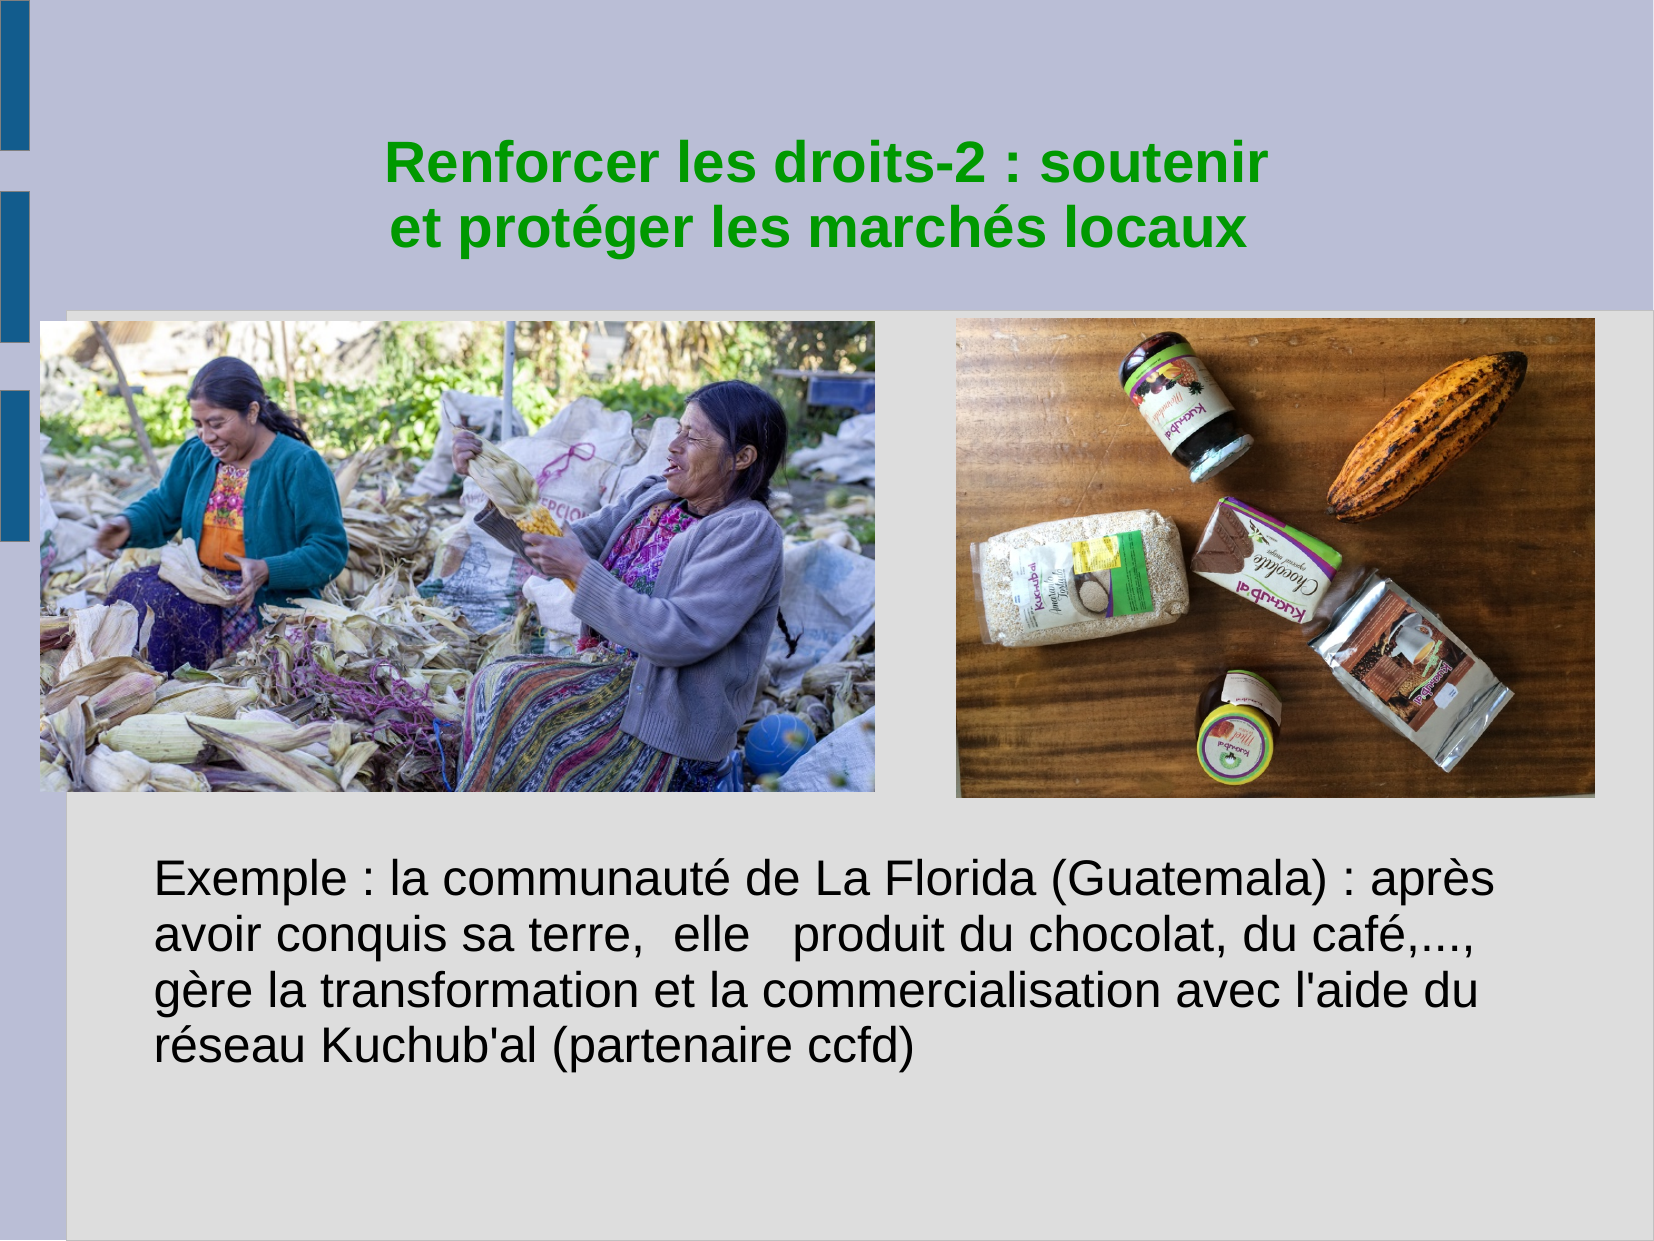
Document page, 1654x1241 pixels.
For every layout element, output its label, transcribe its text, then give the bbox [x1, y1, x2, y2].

list Exemple : la communauté de La Florida (Guatemala) : après avoir conquis sa terre, elle produit du chocolat, du café,..., gère la transformation et la commercialisation avec l'aide du réseau Kuchub'al (partenaire ccfd) [82, 850, 1595, 1109]
picture [40, 321, 875, 792]
title Renforcer les droits-2 : soutenir et protéger les marchés locaux [121, 91, 1534, 299]
picture [956, 318, 1595, 798]
